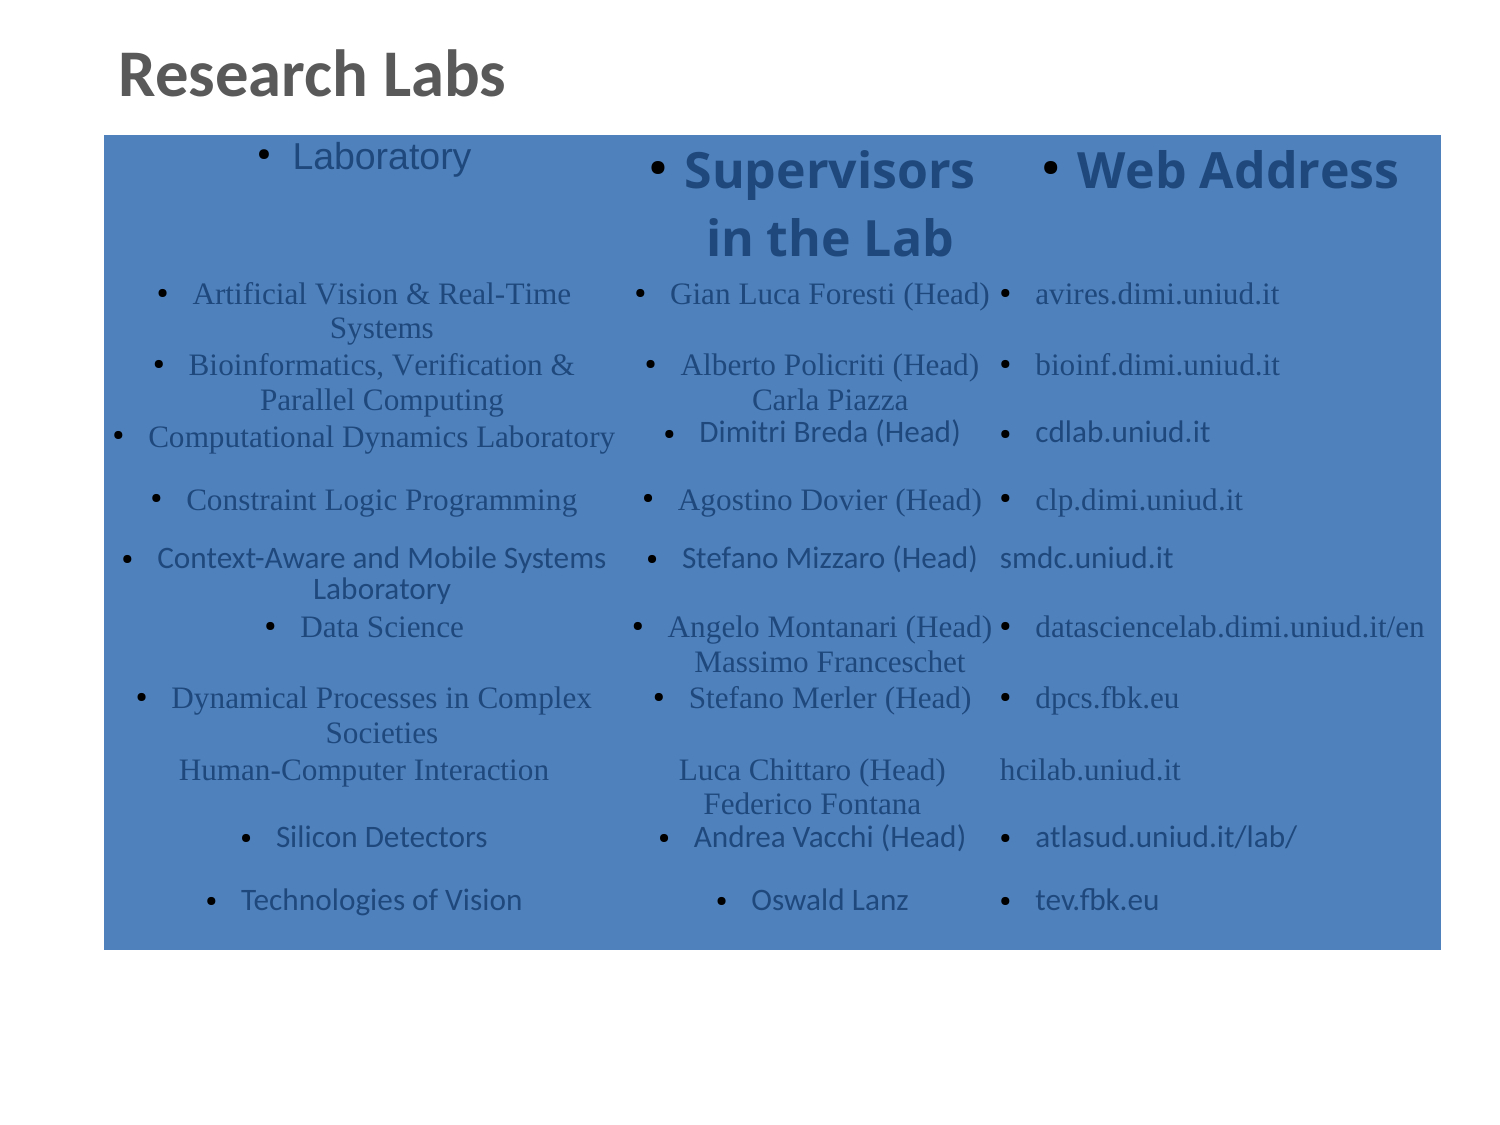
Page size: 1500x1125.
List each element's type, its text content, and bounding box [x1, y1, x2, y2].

table_cell bioinf.dimi.uniud.it [1000, 348, 1441, 419]
table_cell Artificial Vision & Real-Time Systems [104, 276, 625, 348]
table_cell datasciencelab.dimi.uniud.it/en [1000, 610, 1441, 681]
table_cell clp.dimi.uniud.it [1000, 482, 1441, 545]
table_cell Gian Luca Foresti (Head) [625, 276, 1000, 348]
table_cell Stefano Merler (Head) [625, 681, 1000, 753]
table_cell avires.dimi.uniud.it [1000, 276, 1441, 348]
table_cell Stefano Mizzaro (Head) [625, 545, 1000, 610]
table_cell Angelo Montanari (Head) Massimo Franceschet [625, 610, 1000, 681]
table_header Supervisors in the Lab [625, 135, 1000, 276]
table_cell Bioinformatics, Verification & Parallel Computing [104, 348, 625, 419]
table_header Web Address [1000, 135, 1441, 276]
table_cell Luca Chittaro (Head) Federico Fontana [625, 753, 1000, 824]
table_cell hcilab.uniud.it [1000, 753, 1441, 824]
table_cell dpcs.fbk.eu [1000, 681, 1441, 753]
table_cell Computational Dynamics Laboratory [104, 419, 625, 482]
table_cell Data Science [104, 610, 625, 681]
table_cell Oswald Lanz [625, 887, 1000, 950]
table_cell Technologies of Vision [104, 887, 625, 950]
table_cell atlasud.uniud.it/lab/ [1000, 824, 1441, 887]
table_cell Human-Computer Interaction [104, 753, 625, 824]
table_cell Dynamical Processes in Complex Societies [104, 681, 625, 753]
table_cell Context-Aware and Mobile Systems Laboratory [104, 545, 625, 610]
table_cell cdlab.uniud.it [1000, 419, 1441, 482]
table_cell Alberto Policriti (Head) Carla Piazza [625, 348, 1000, 419]
table_cell Agostino Dovier (Head) [625, 482, 1000, 545]
table_cell smdc.uniud.it [1000, 545, 1441, 610]
text_box Research Labs [103, 22, 1379, 136]
table_cell Constraint Logic Programming [104, 482, 625, 545]
table_cell Silicon Detectors [104, 824, 625, 887]
table_cell tev.fbk.eu [1000, 887, 1441, 950]
table_cell Dimitri Breda (Head) [625, 419, 1000, 482]
table_cell Andrea Vacchi (Head) [625, 824, 1000, 887]
table_header Laboratory [104, 135, 625, 276]
